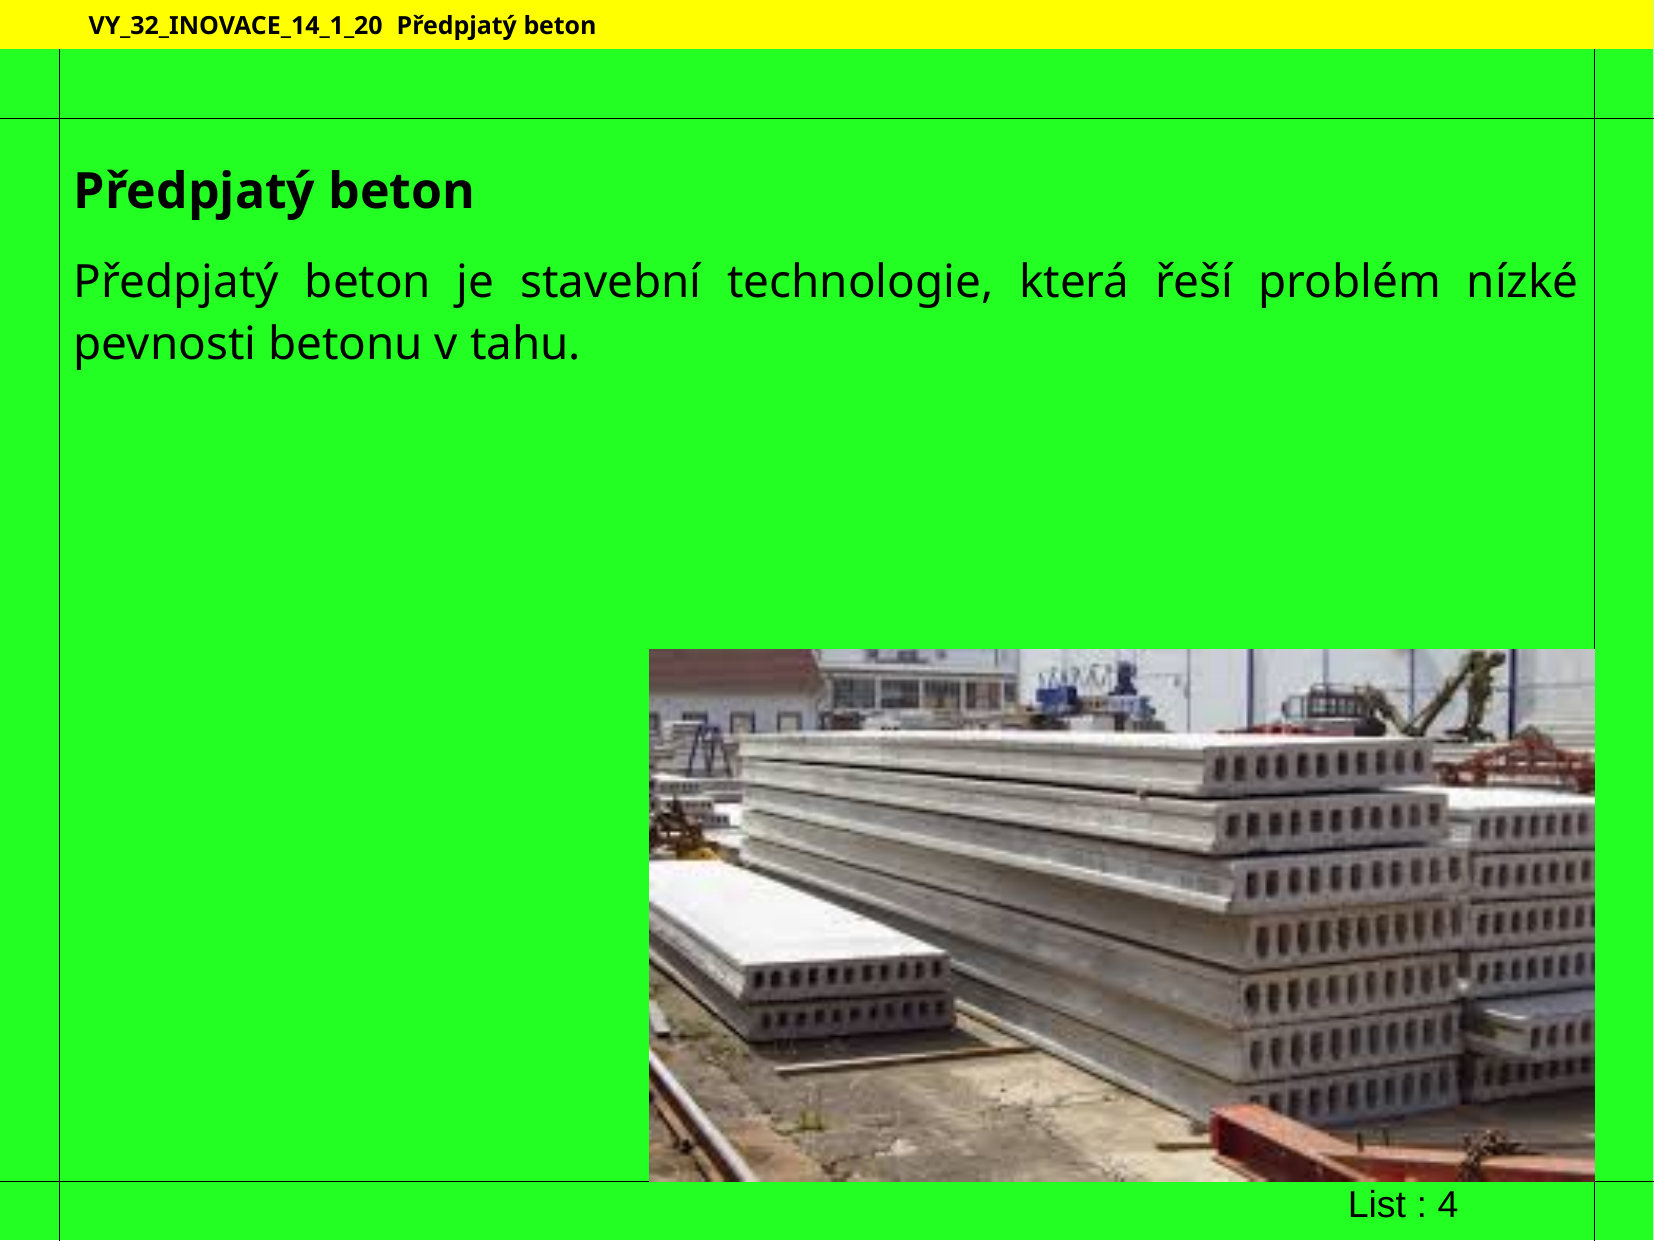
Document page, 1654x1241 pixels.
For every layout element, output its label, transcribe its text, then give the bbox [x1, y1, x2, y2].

text_box List : <číslo> [1357, 1176, 1599, 1241]
picture [649, 649, 1595, 1182]
text_box Předpjatý beton Předpjatý beton je stavební technologie, která řeší problém nízké pevnosti betonu v tahu. [59, 147, 1595, 1211]
text_box VY_32_INOVACE_14_1_20 Předpjatý beton [0, 0, 1654, 47]
